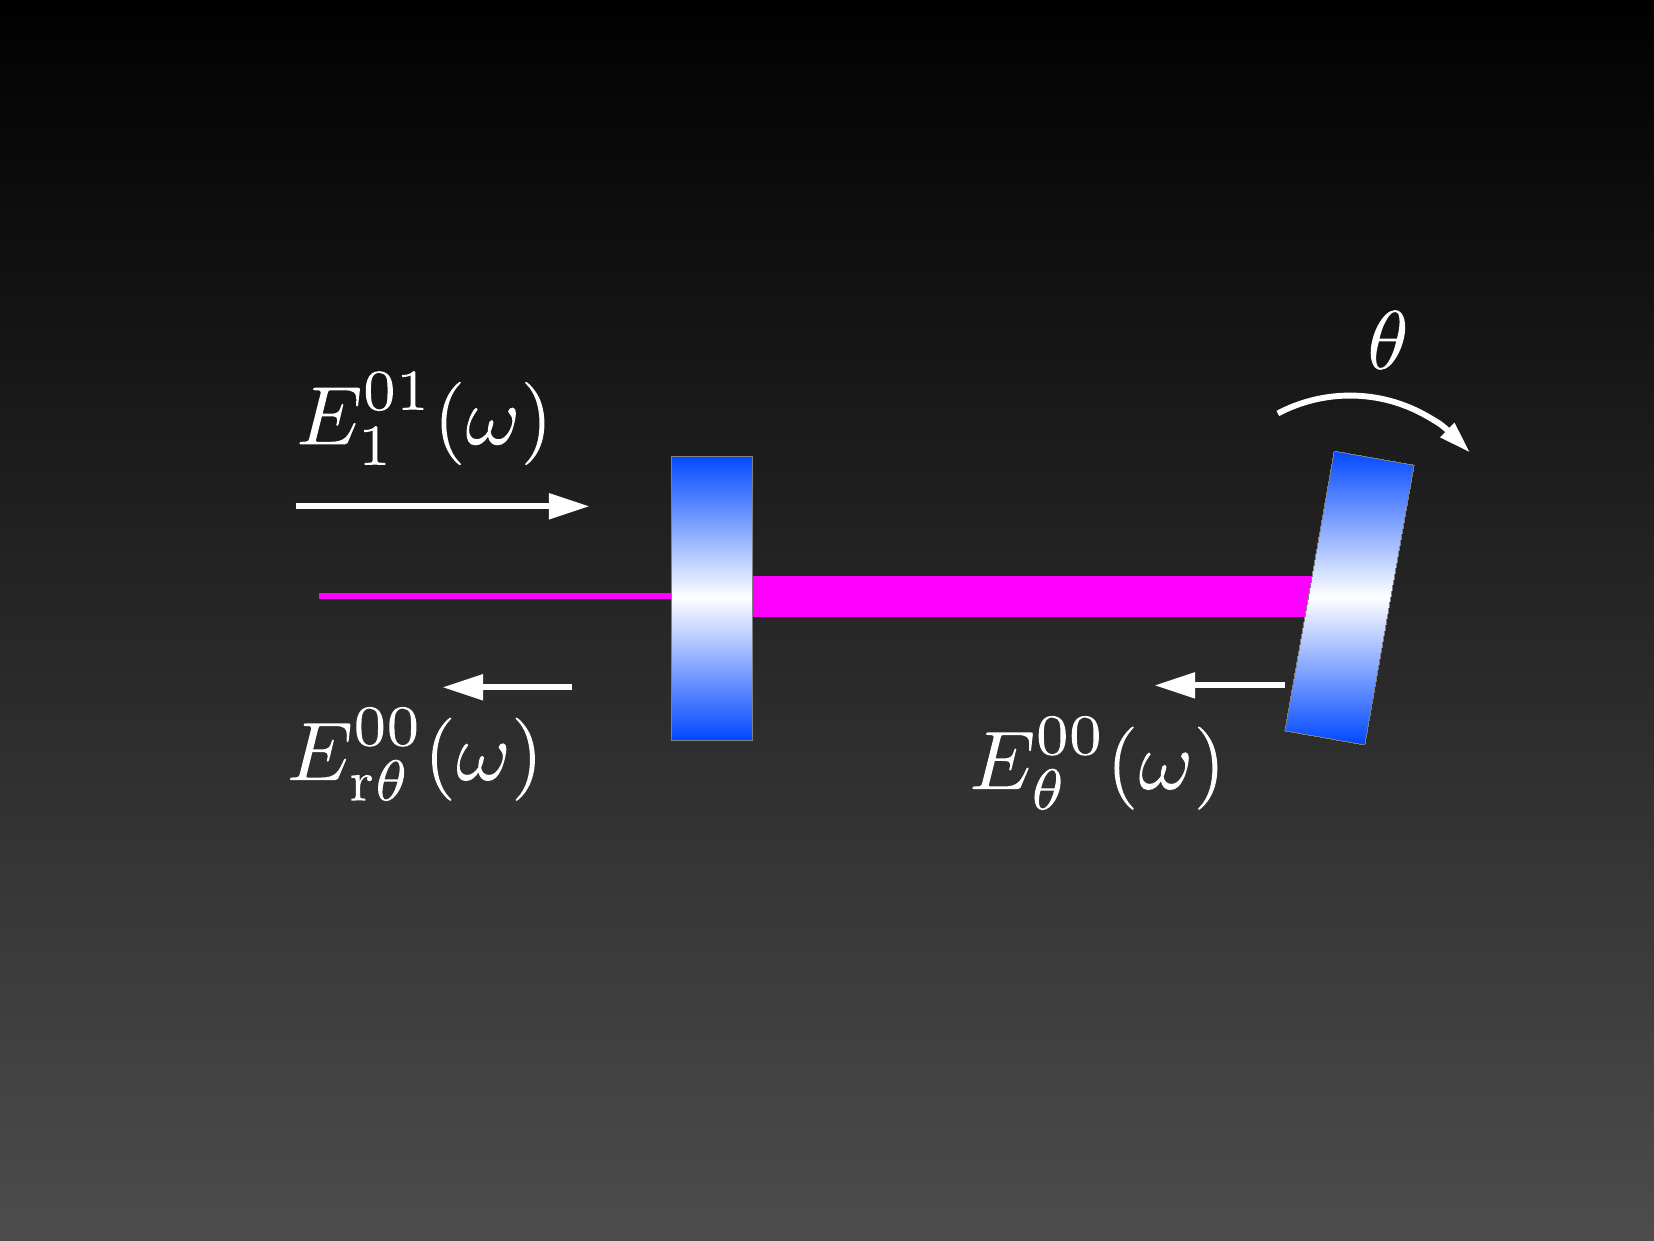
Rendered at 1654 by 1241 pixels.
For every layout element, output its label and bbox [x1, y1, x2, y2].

text_box [671, 456, 753, 741]
picture [972, 715, 1218, 811]
picture [1370, 310, 1406, 370]
picture [299, 371, 545, 466]
picture [289, 706, 536, 802]
text_box [1284, 451, 1415, 745]
